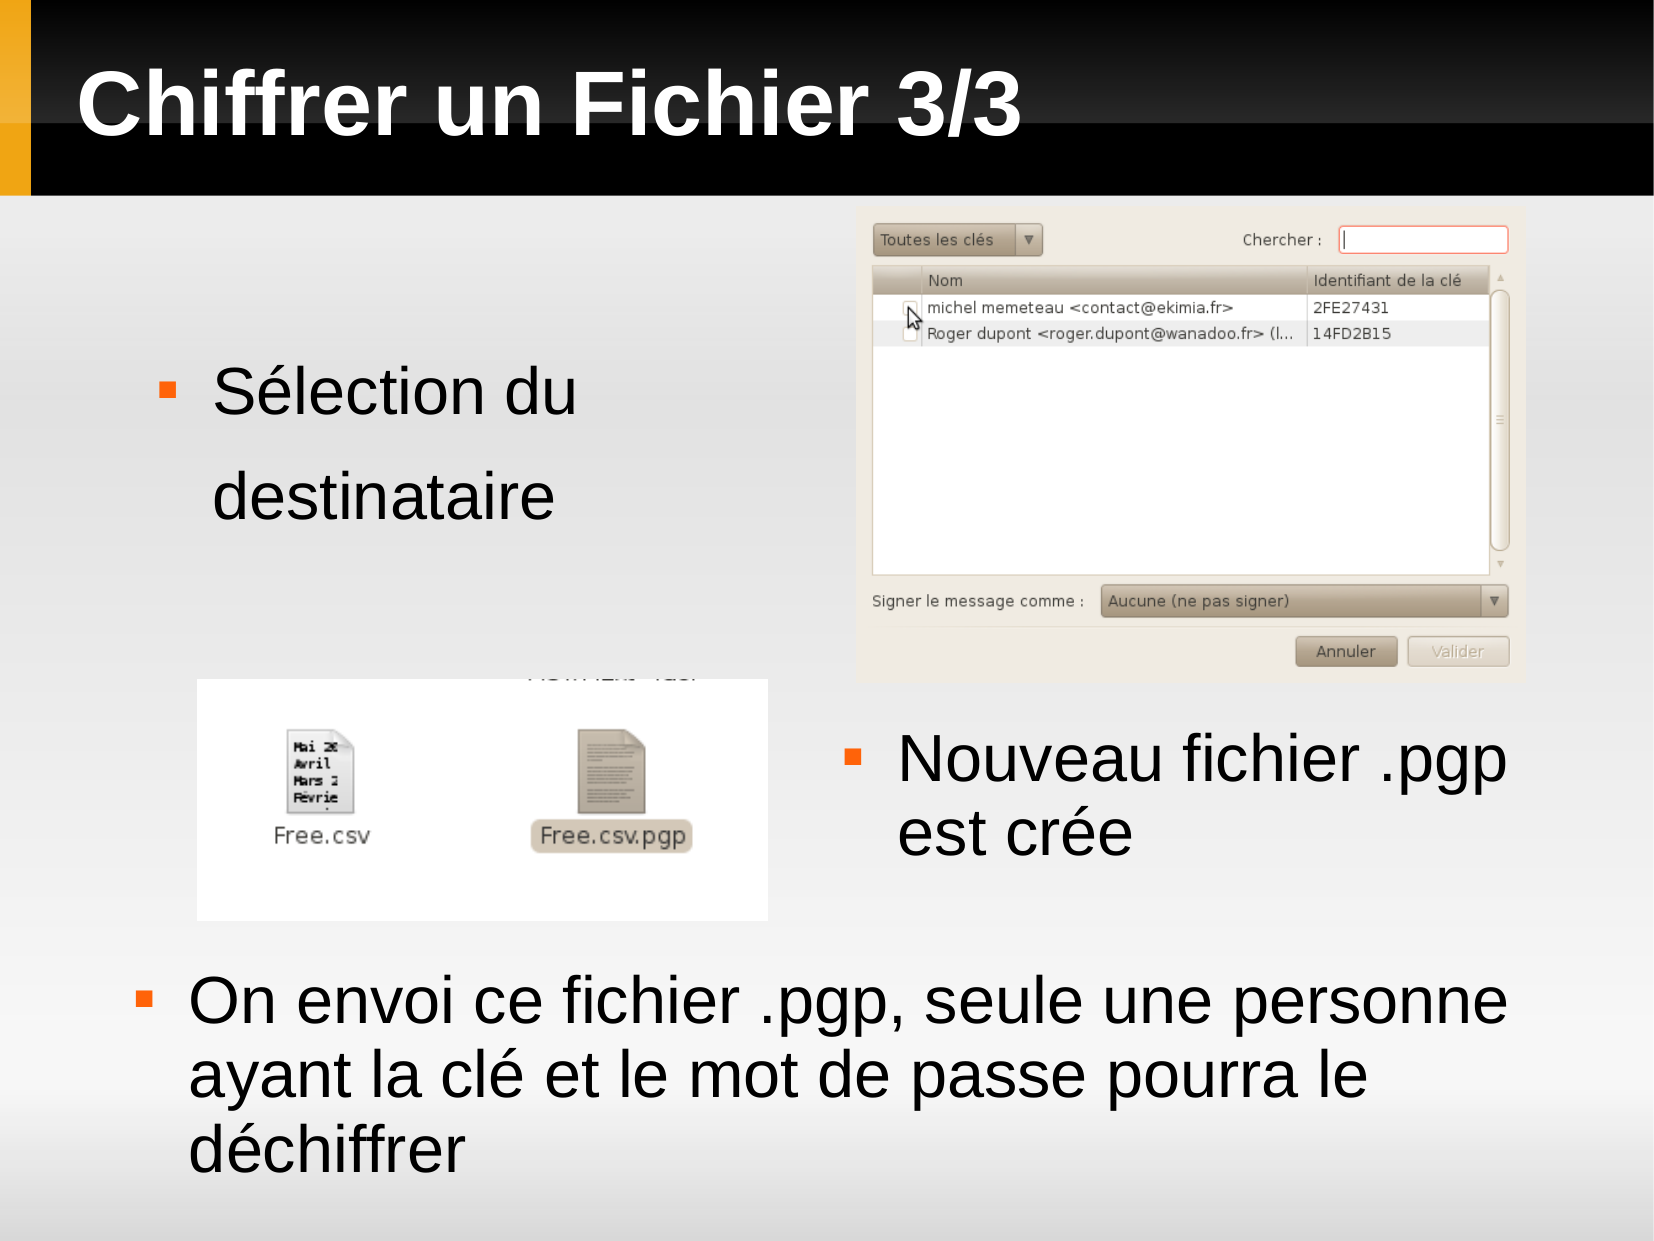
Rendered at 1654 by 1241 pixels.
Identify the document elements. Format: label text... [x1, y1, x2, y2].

list Sélection du destinataire [141, 354, 650, 534]
list On envoi ce fichier .pgp, seule une personne ayant la clé et le mot de passe pourra le déchiffrer [118, 962, 1536, 1187]
picture [0, 0, 1654, 1241]
list Nouveau fichier .pgp est crée [826, 720, 1542, 871]
title Chiffrer un Fichier 3/3 [76, 7, 1565, 200]
